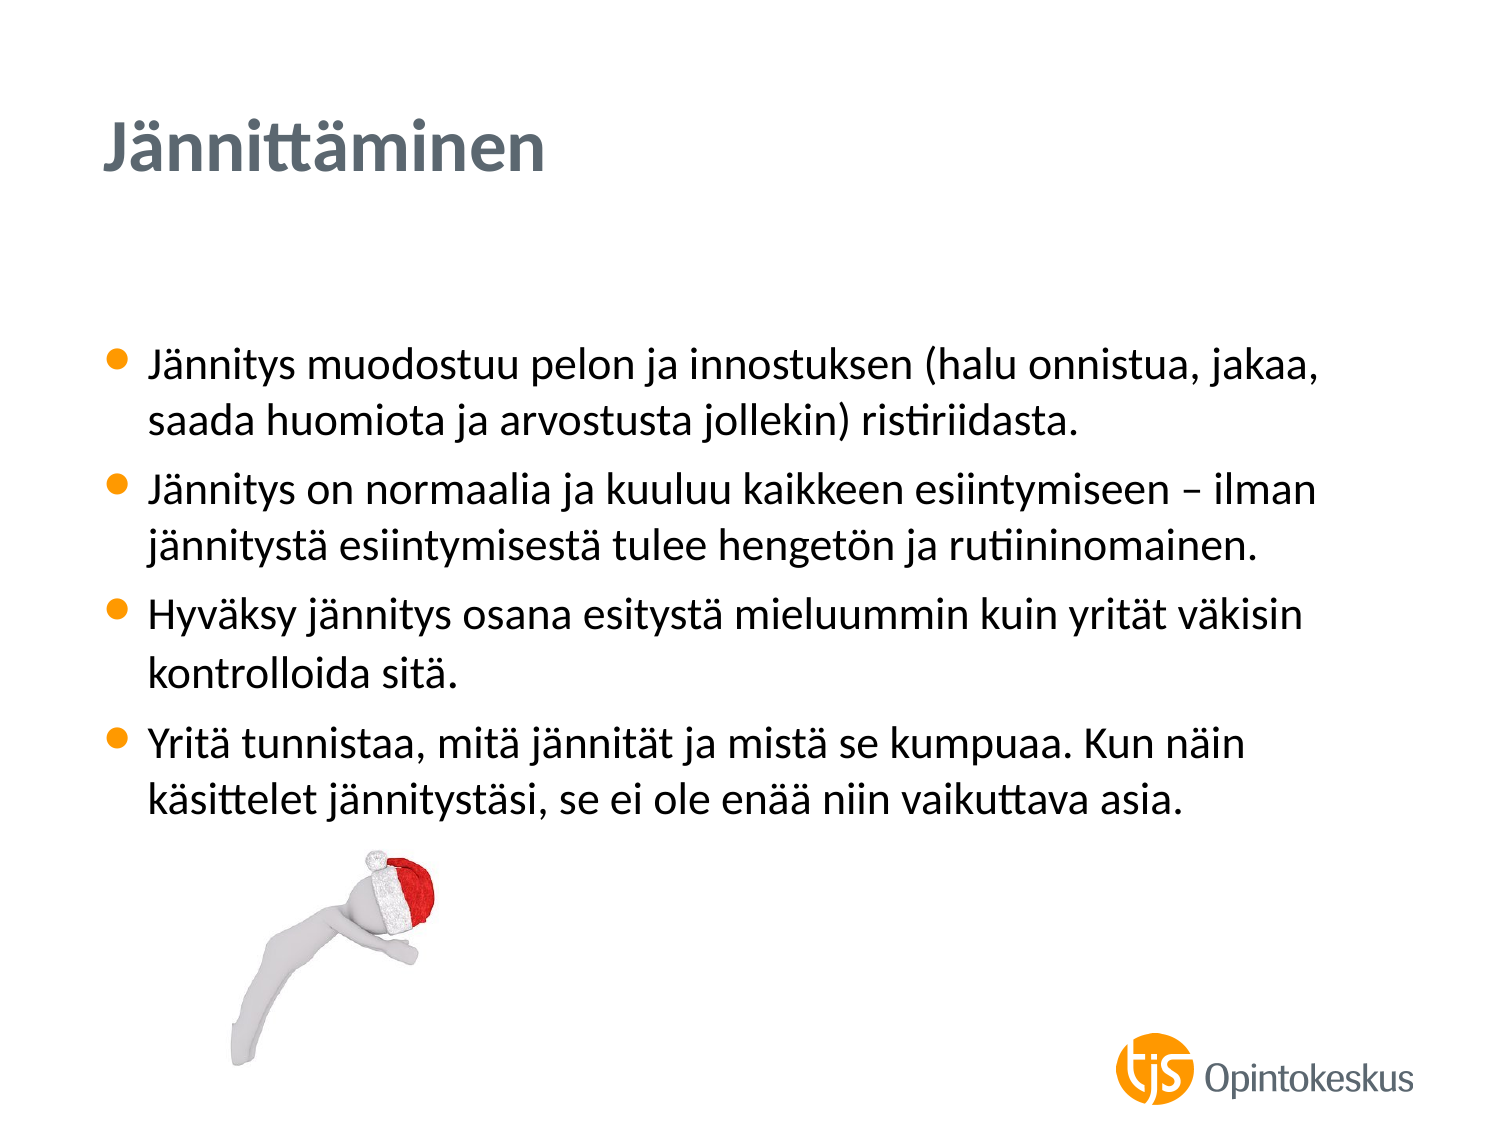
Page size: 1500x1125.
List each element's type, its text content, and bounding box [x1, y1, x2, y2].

picture [1116, 1033, 1413, 1105]
list Jännitys muodostuu pelon ja innostuksen (halu onnistua, jakaa, saada huomiota ja arvostusta jollekin) ristiriidasta. Jännitys on normaalia ja kuuluu kaikkeen esiintymiseen – ilman jännitystä esiintymisestä tulee hengetön ja rutiininomainen. Hyväksy jännitys osana esitystä mieluummin kuin yrität väkisin kontrolloida sitä. Yritä tunnistaa, mitä jännität ja mistä se kumpuaa. Kun näin käsittelet jännitystäsi, se ei ole enää niin vaikuttava asia. [88, 324, 1412, 1004]
title Jännittäminen [88, 88, 1412, 266]
picture [200, 836, 467, 1102]
